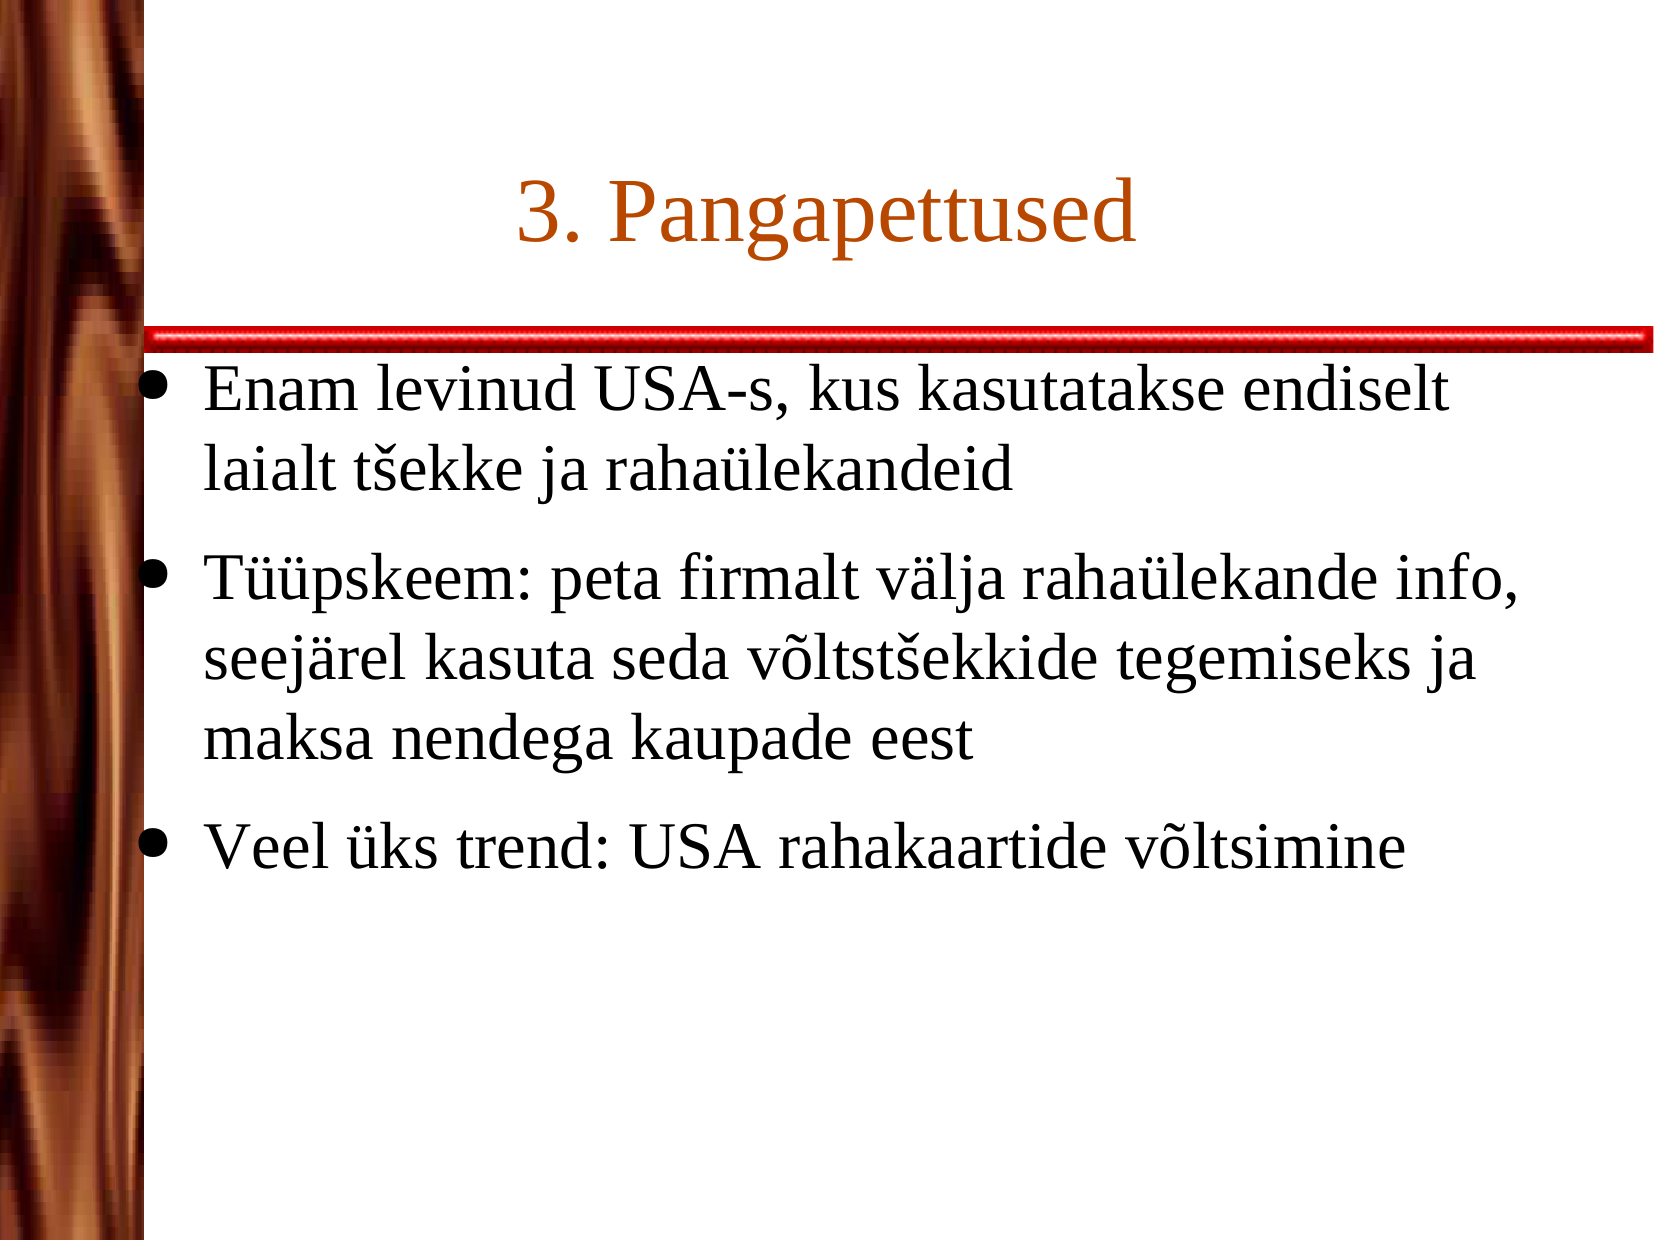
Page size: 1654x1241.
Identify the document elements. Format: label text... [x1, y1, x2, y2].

picture [0, 0, 1654, 1240]
title 3. Pangapettused [121, 100, 1533, 312]
list Enam levinud USA-s, kus kasutatakse endiselt laialt tšekke ja rahaülekandeid Tüüpskeem: peta firmalt välja rahaülekande info, seejärel kasuta seda võltstšekkide tegemiseks ja maksa nendega kaupade eest Veel üks trend: USA rahakaartide võltsimine [121, 344, 1534, 1127]
